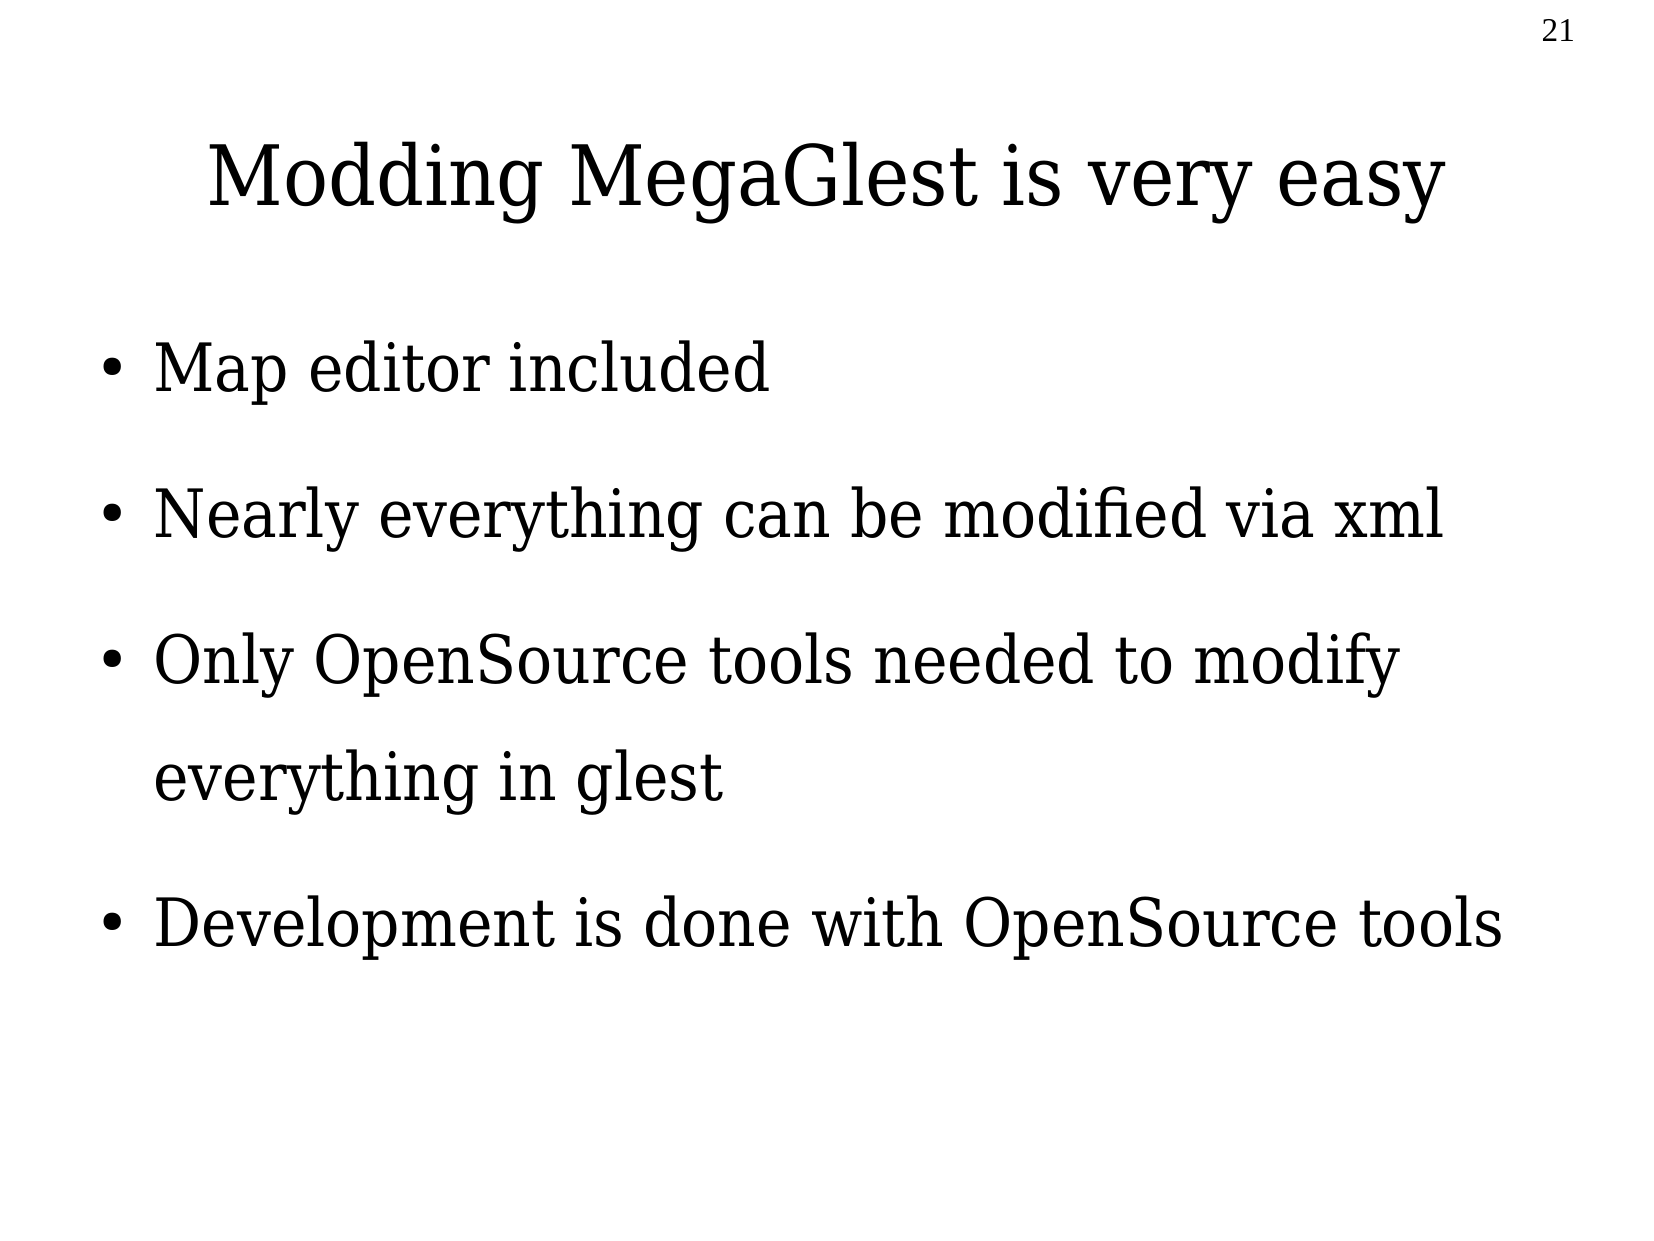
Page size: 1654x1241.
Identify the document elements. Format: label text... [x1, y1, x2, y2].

title Modding MegaGlest is very easy [82, 49, 1571, 257]
list Map editor included Nearly everything can be modified via xml Only OpenSource tools needed to modify everything in glest Development is done with OpenSource tools [82, 290, 1538, 1010]
